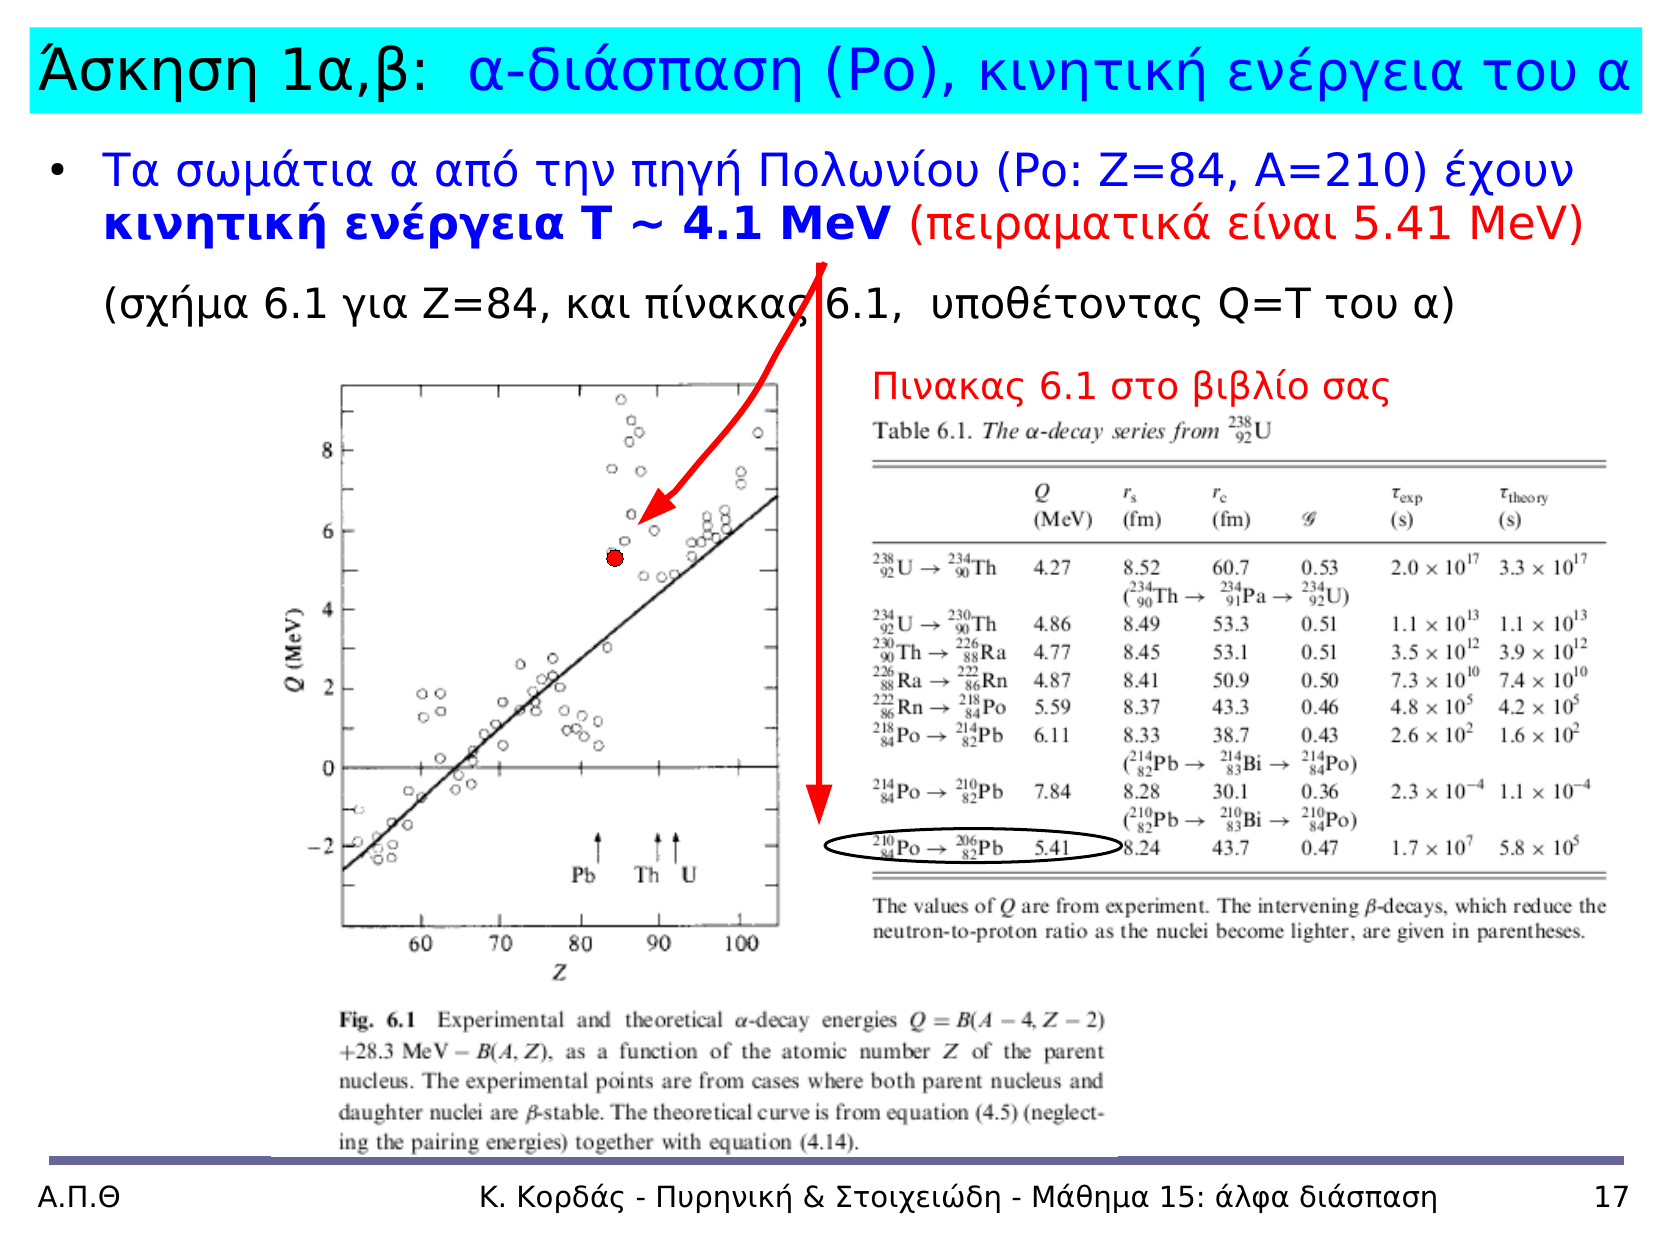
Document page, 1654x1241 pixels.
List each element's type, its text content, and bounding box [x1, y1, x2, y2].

picture [862, 831, 1119, 861]
picture [271, 1106, 1118, 1157]
text_box Πινακας 6.1 στο βιβλίο σας [856, 357, 1426, 417]
text_box [606, 549, 624, 567]
list Τα σωμάτια α από την πηγή Πολωνίου (Po: Z=84, A=210) έχουν κινητική ενέργεια Τ ~ 4.1 MeV (πειραματικά είναι 5.41 MeV) (σχήμα 6.1 για Ζ=84, και πίνακας 6.1, υποθέτοντας Q=Τ του α) [31, 144, 1645, 1106]
picture [862, 412, 1618, 946]
title Άσκηση 1α,β: α-διάσπαση (Po), κινητική ενέργεια του α [29, 27, 1643, 114]
